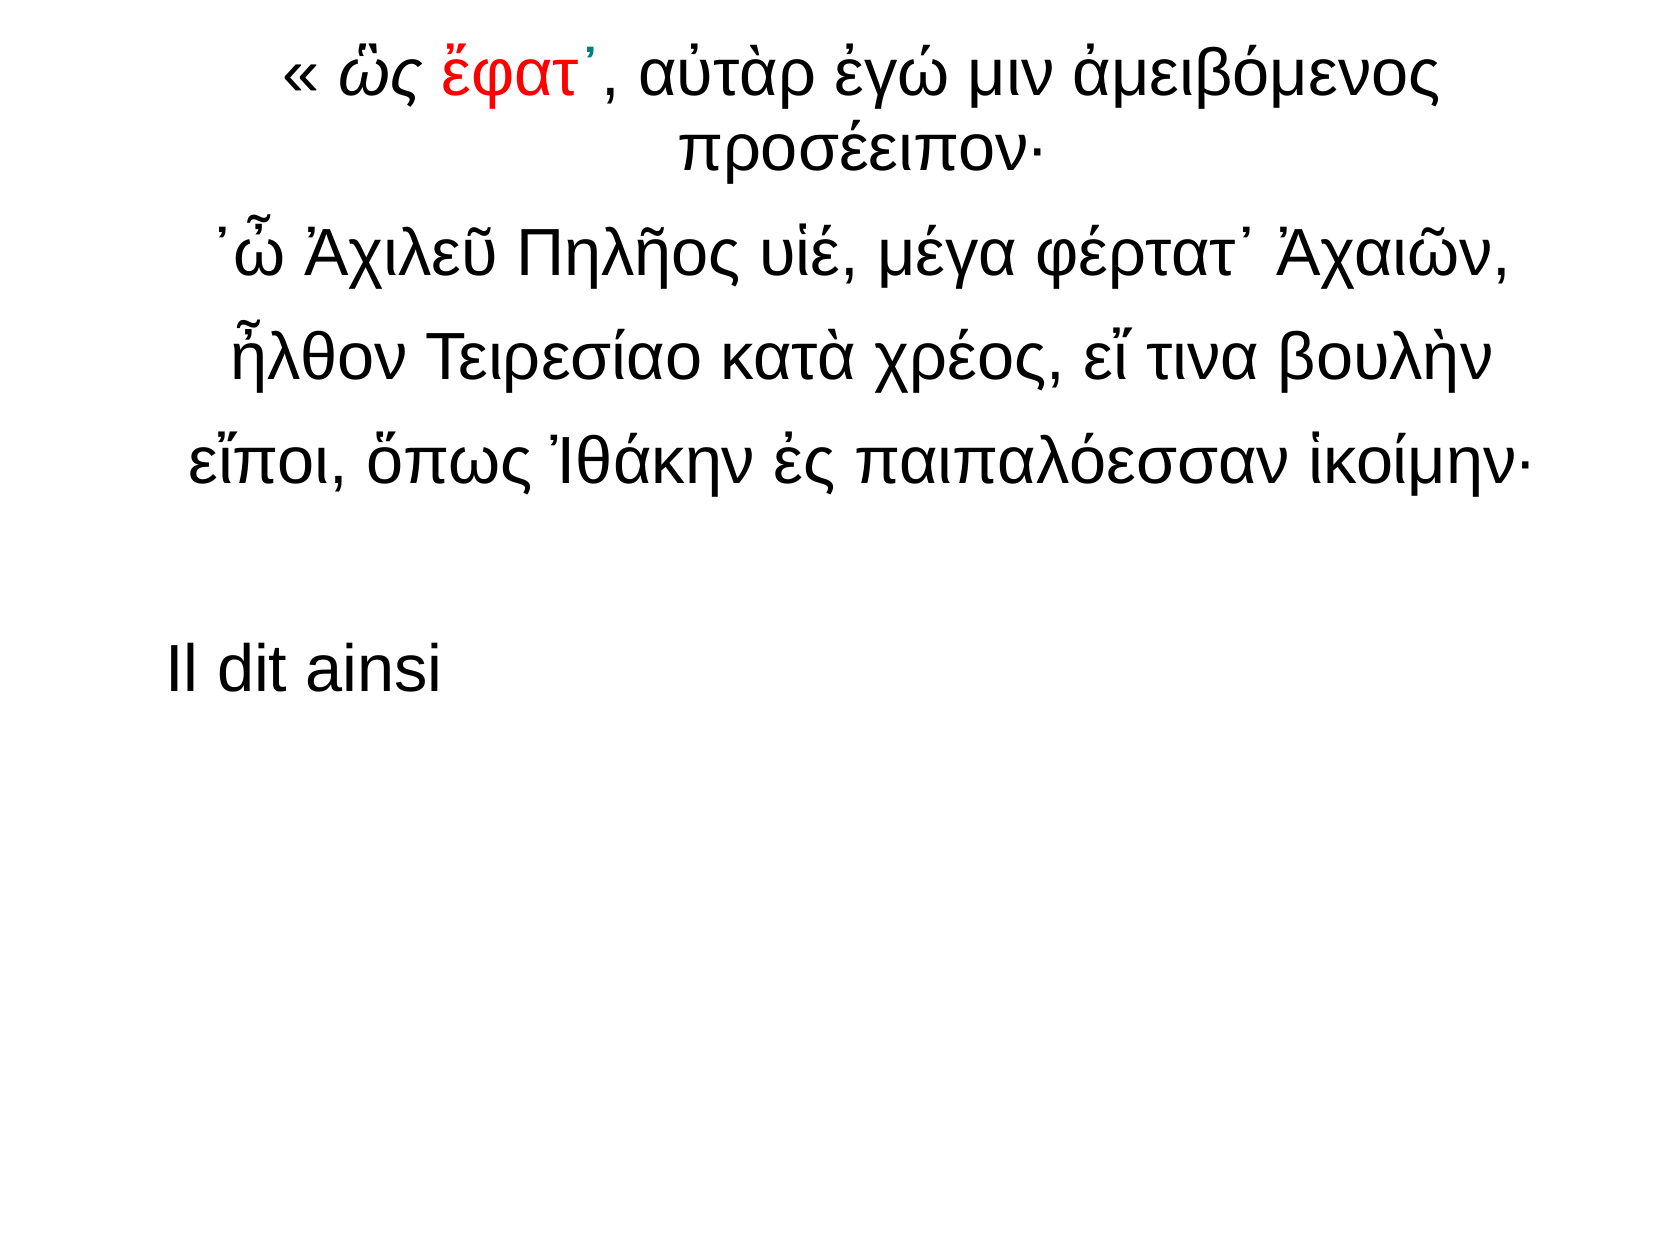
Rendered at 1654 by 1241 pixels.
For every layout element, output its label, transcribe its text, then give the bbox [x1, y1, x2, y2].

list « ὣς ἔφατ᾽, αὐτὰρ ἐγώ μιν ἀμειβόμενος προσέειπον· ᾽ὦ Ἀχιλεῦ Πηλῆος υἱέ, μέγα φέρτατ᾽ Ἀχαιῶν, ἦλθον Τειρεσίαο κατὰ χρέος, εἴ τινα βουλὴν εἴποι, ὅπως Ἰθάκην ἐς παιπαλόεσσαν ἱκοίμην· Il dit ainsi [94, 35, 1560, 1111]
